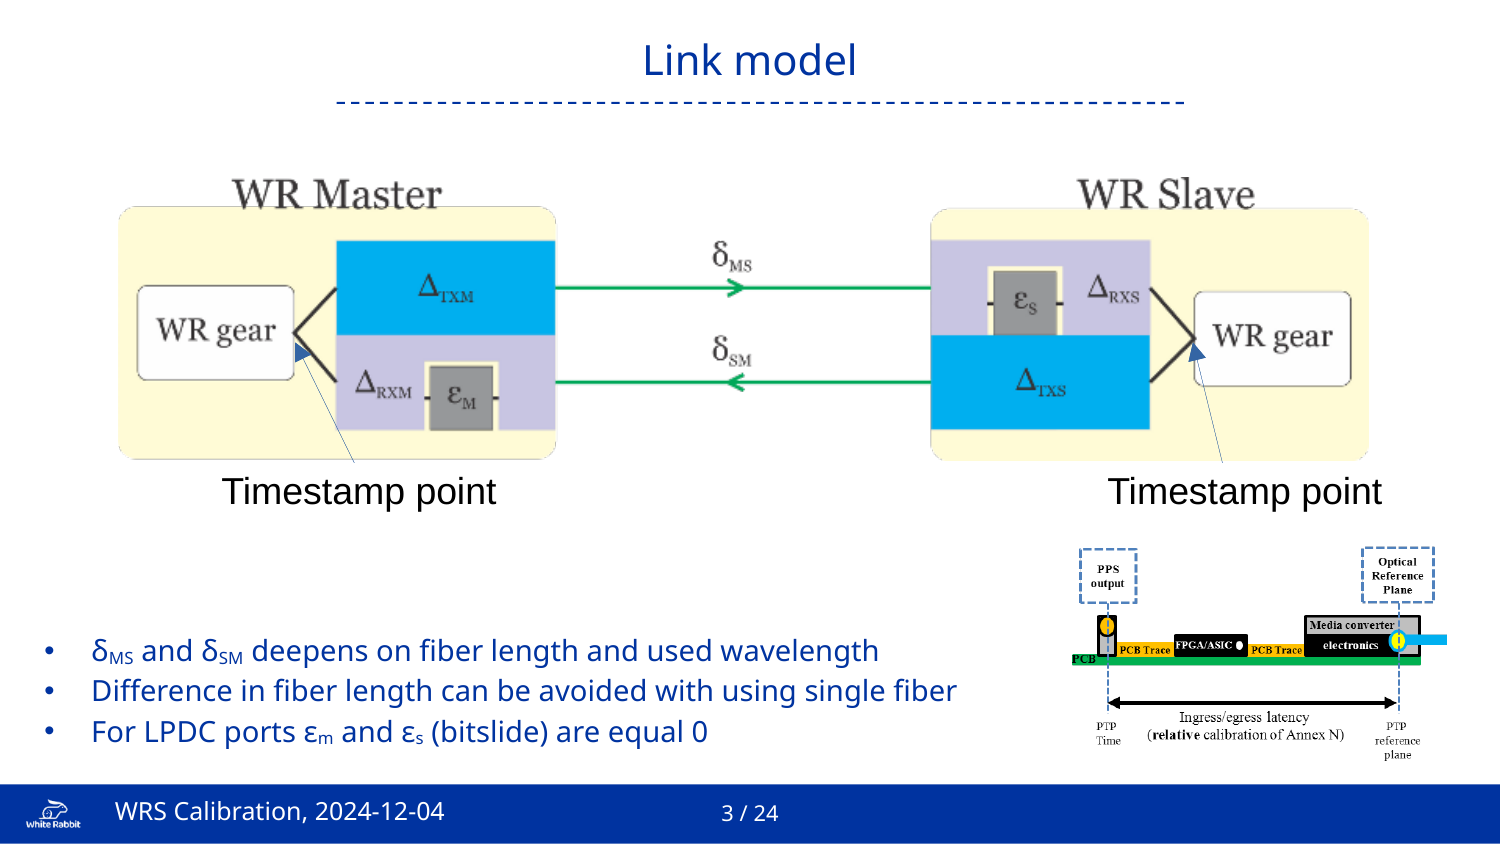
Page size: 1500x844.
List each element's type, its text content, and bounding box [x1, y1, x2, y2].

text_box Timestamp point [206, 462, 512, 520]
picture [1061, 531, 1447, 768]
text_box δMS and δSM deepens on fiber length and used wavelength Difference in fiber length can be avoided with using single fiber For LPDC ports εm and εs (bitslide) are equal 0 [29, 620, 1061, 756]
picture [1392, 633, 1404, 648]
title Link model [0, 0, 1500, 117]
slide_number <number> / 24 [0, 791, 1500, 837]
picture [118, 177, 1369, 461]
text_box Timestamp point [1092, 462, 1398, 520]
